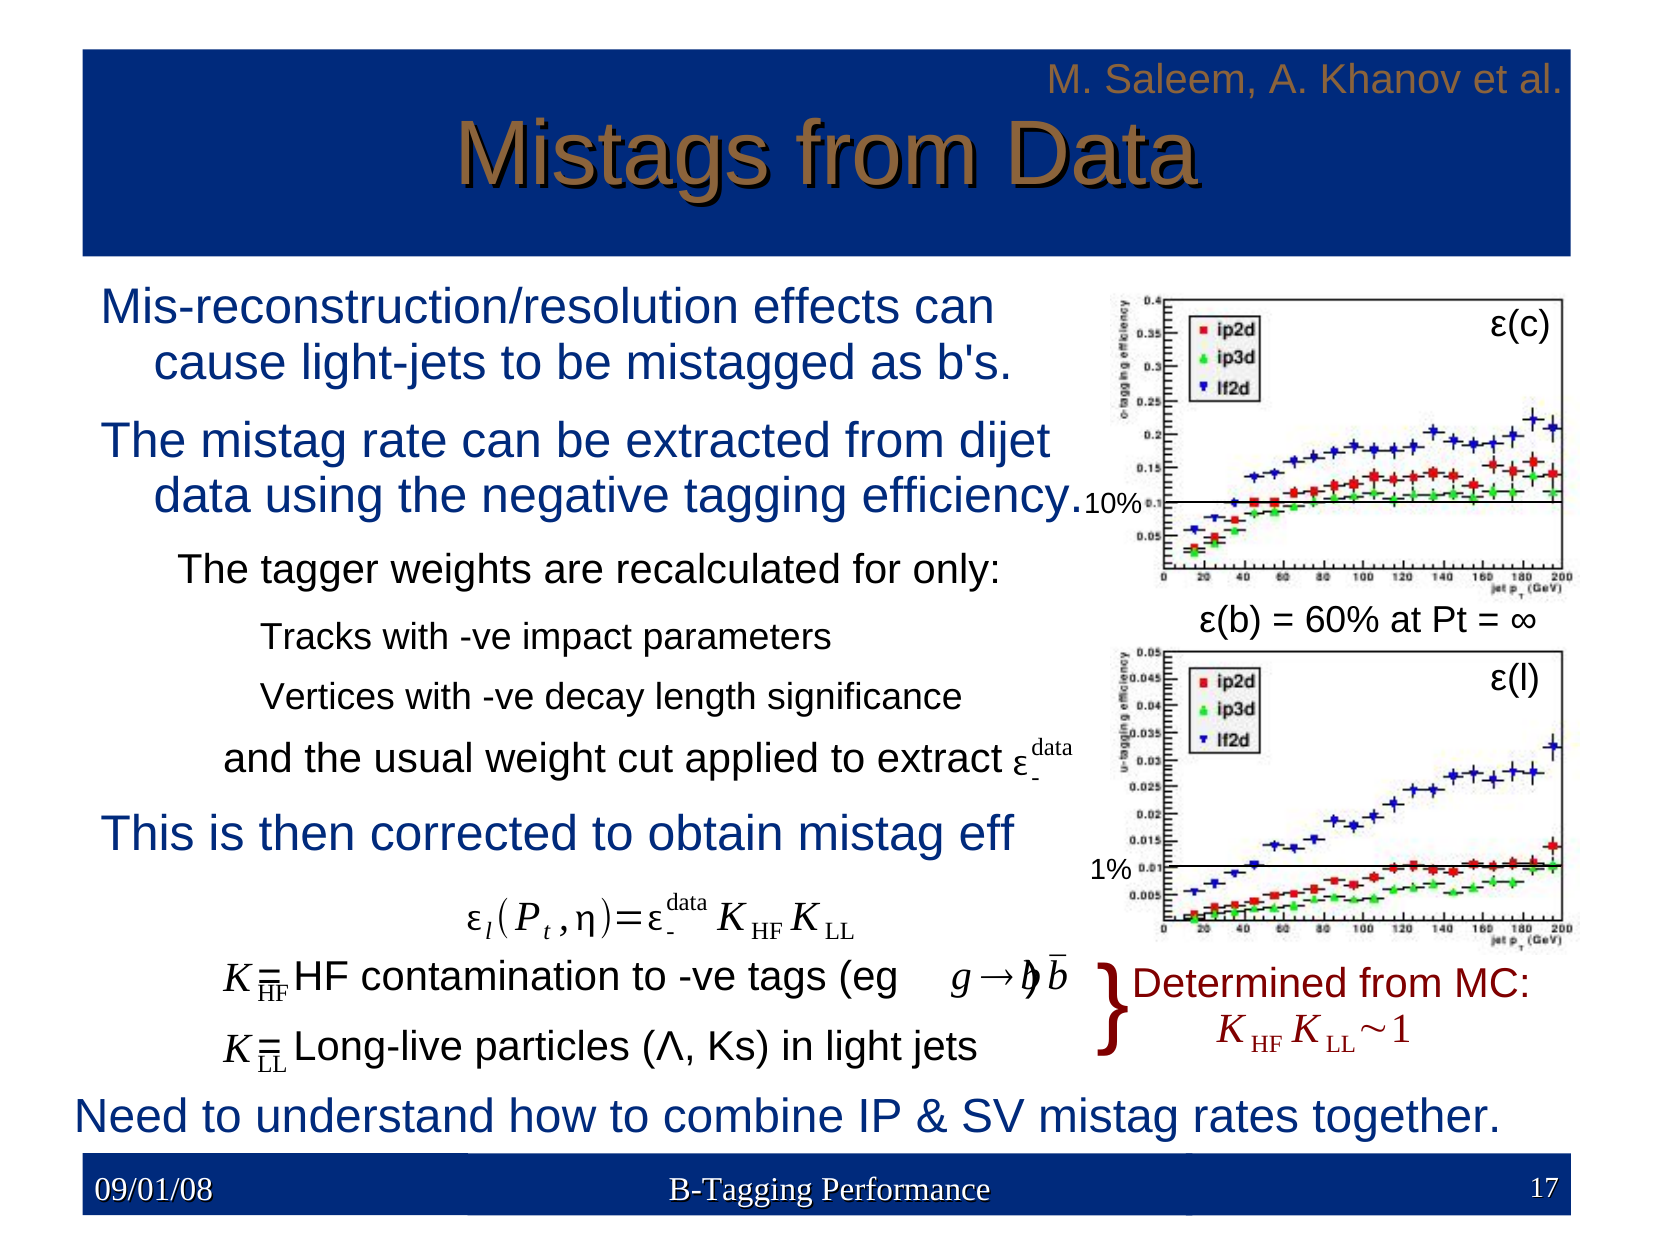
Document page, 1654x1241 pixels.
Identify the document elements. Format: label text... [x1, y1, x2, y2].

list M. Saleem, A. Khanov et al. [967, 55, 1564, 159]
text_box } [1081, 937, 1144, 1078]
text_box ε(b) = 60% at Pt = ∞ [1184, 590, 1553, 648]
list Mis-reconstruction/resolution effects can cause light-jets to be mistagged as b's. The mistag rate can be extracted from dijet data using the negative tagging efficiency. The tagger weights are recalculated for only: Tracks with -ve impact parameters Vertices with -ve decay length significance and the usual weight cut applied to extract This is then corrected to obtain mistag eff = HF contamination to -ve tags (eg ) = Long-live particles (Λ, Ks) in light jets [82, 278, 1092, 1076]
text_box ε(l) [1475, 649, 1570, 707]
text_box 10% [1069, 479, 1182, 527]
text_box 1% [1075, 845, 1188, 894]
list Need to understand how to combine IP & SV mistag rates together. [56, 1088, 1545, 1208]
text_box Determined from MC: [1144, 955, 1559, 1056]
chart [1208, 1005, 1417, 1058]
chart [1004, 732, 1079, 791]
text_box ε(c) [1475, 294, 1570, 352]
chart [942, 952, 1074, 999]
chart [214, 955, 296, 1007]
title Mistags from Data [82, 49, 1571, 257]
chart [458, 887, 861, 946]
chart [214, 1026, 294, 1078]
picture [1110, 279, 1580, 955]
